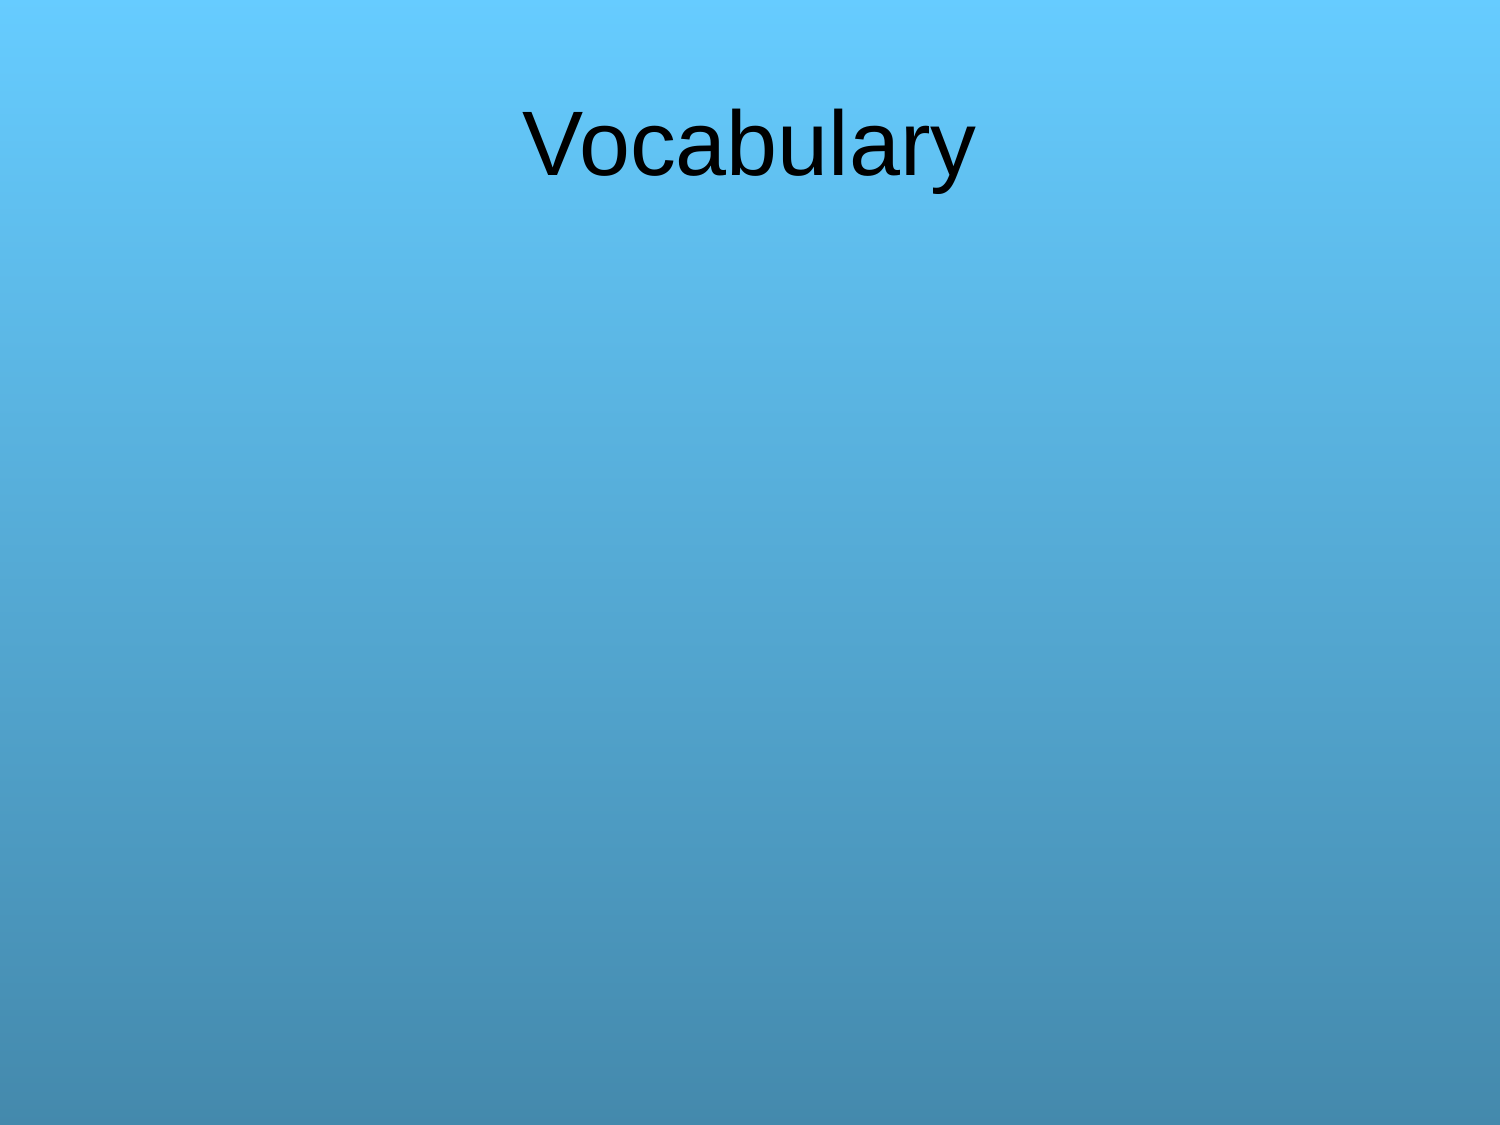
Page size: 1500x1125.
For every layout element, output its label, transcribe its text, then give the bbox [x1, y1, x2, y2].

title Vocabulary [75, 45, 1425, 233]
